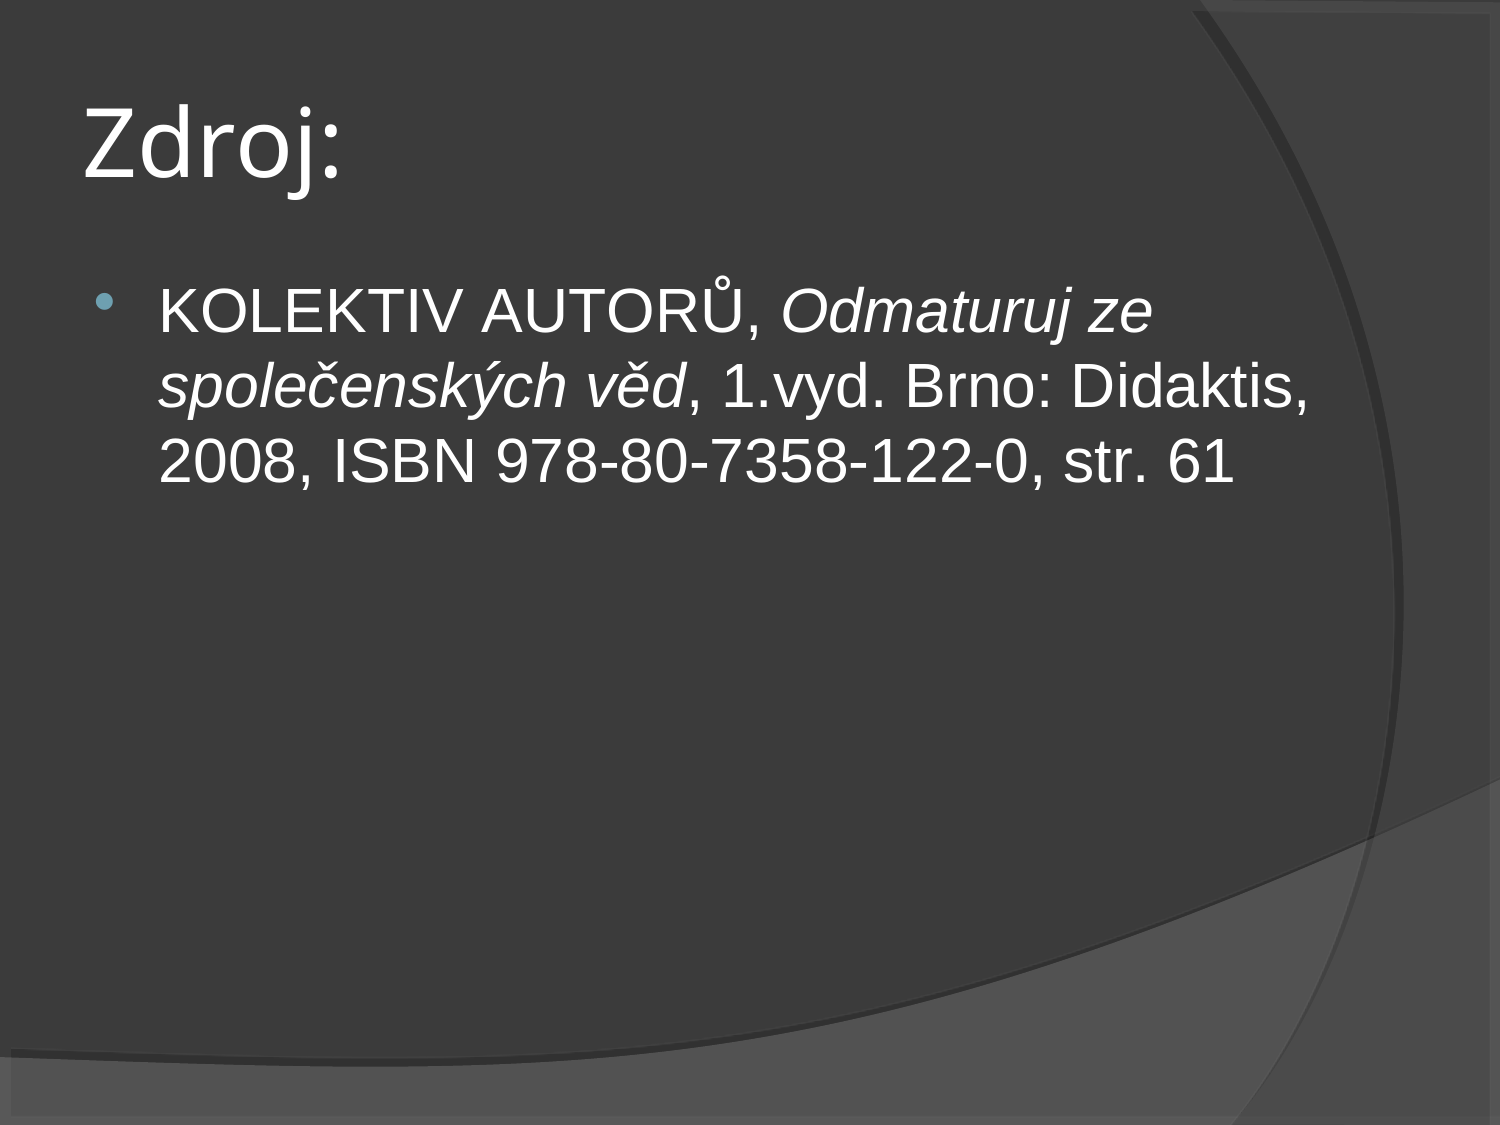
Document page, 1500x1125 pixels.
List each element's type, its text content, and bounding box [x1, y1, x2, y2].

title Zdroj: [74, 45, 1300, 233]
list KOLEKTIV AUTORŮ, Odmaturuj ze společenských věd, 1.vyd. Brno: Didaktis, 2008, ISBN 978-80-7358-122-0, str. 61 [75, 262, 1395, 1006]
